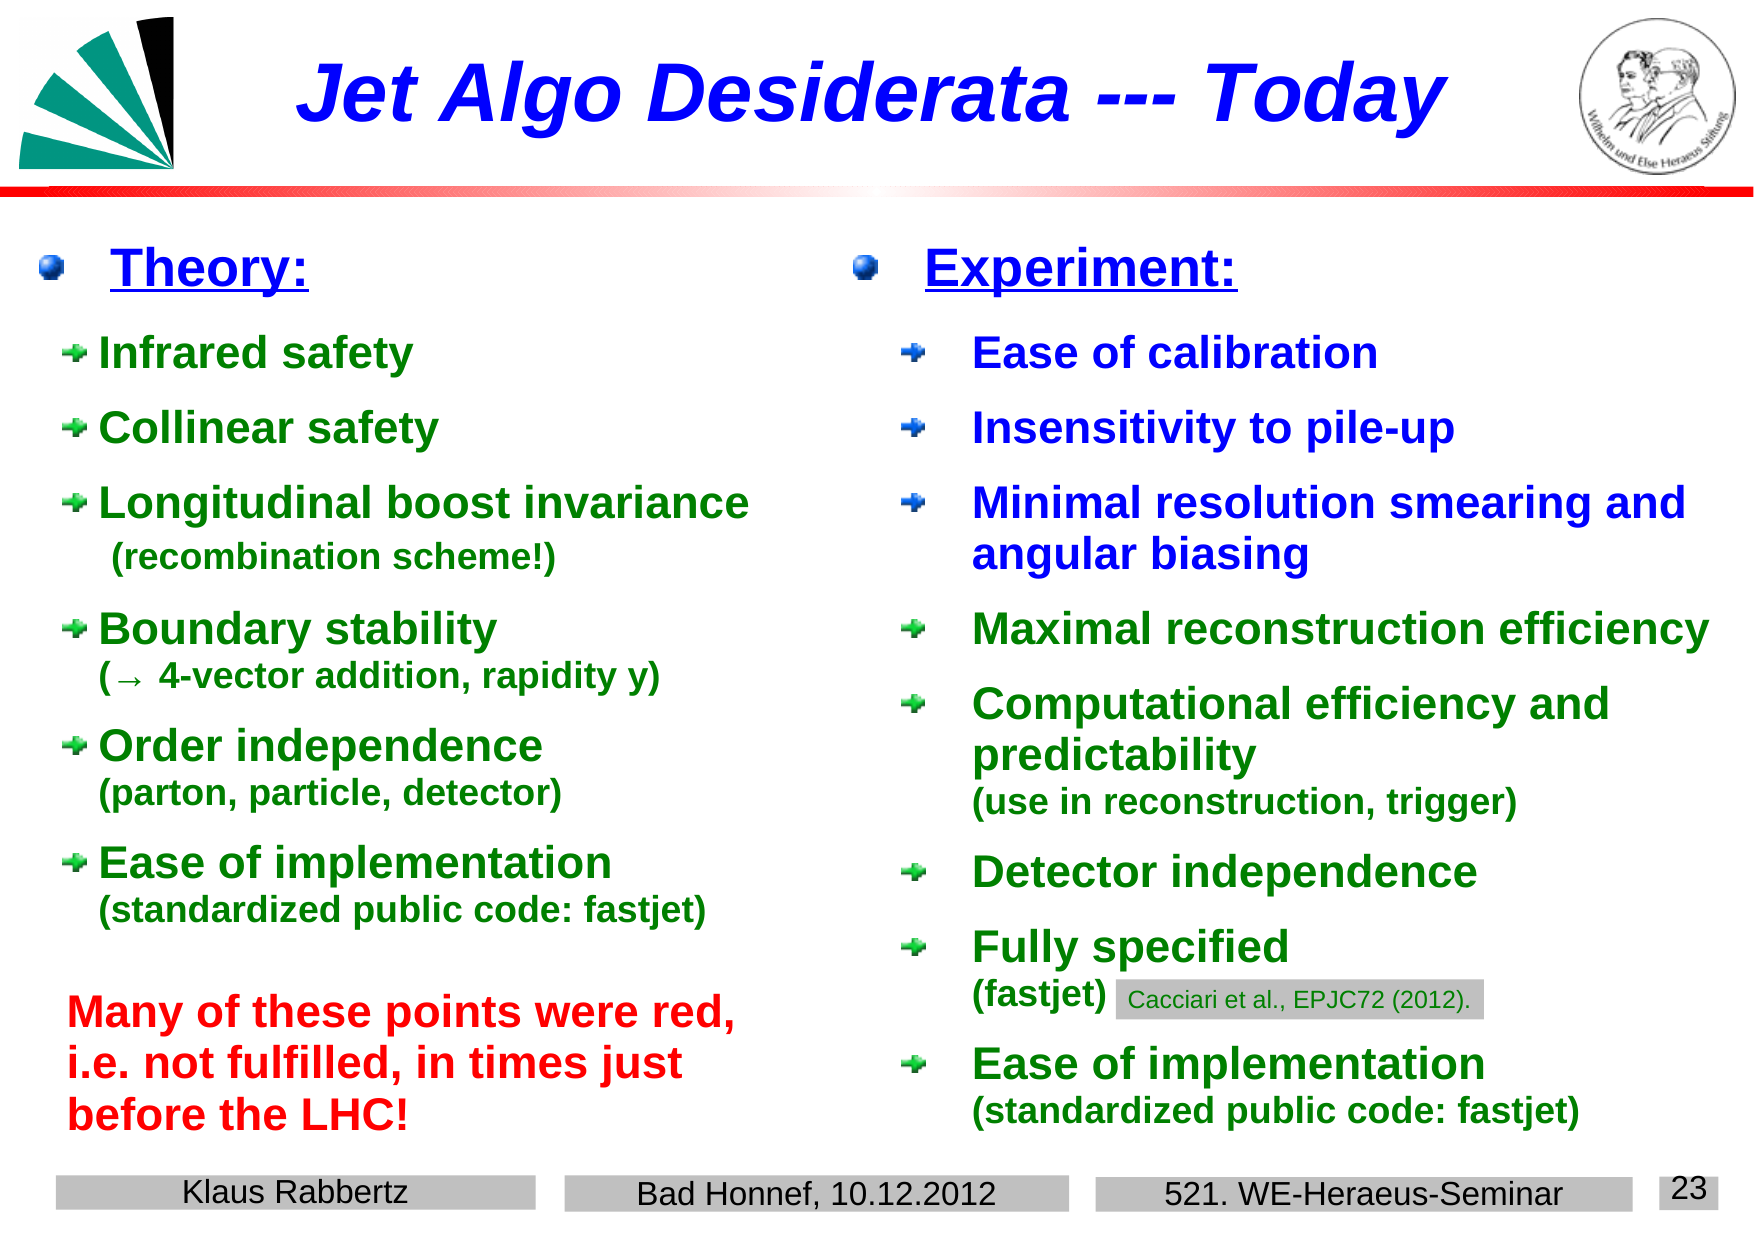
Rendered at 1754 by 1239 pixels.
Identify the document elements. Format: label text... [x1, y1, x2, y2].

picture [19, 17, 174, 171]
title Jet Algo Desiderata --- Today [187, 0, 1555, 187]
list Theory: Infrared safety Collinear safety Longitudinal boost invariance (recombination scheme!) Boundary stability (→ 4-vector addition, rapidity y) Order independence (parton, particle, detector) Ease of implementation (standardized public code: fastjet) [27, 237, 827, 922]
text_box Many of these points were red, i.e. not fulfilled, in times just before the LHC! [54, 980, 749, 1146]
text_box Cacciari et al., EPJC72 (2012). [1115, 979, 1484, 1020]
list Experiment: Ease of calibration Insensitivity to pile-up Minimal resolution smearing and angular biasing Maximal reconstruction efficiency Computational efficiency and predictability (use in reconstruction, trigger) Detector independence Fully specified (fastjet) Ease of implementation (standardized public code: fastjet) [841, 237, 1754, 1132]
picture [1579, 18, 1736, 175]
